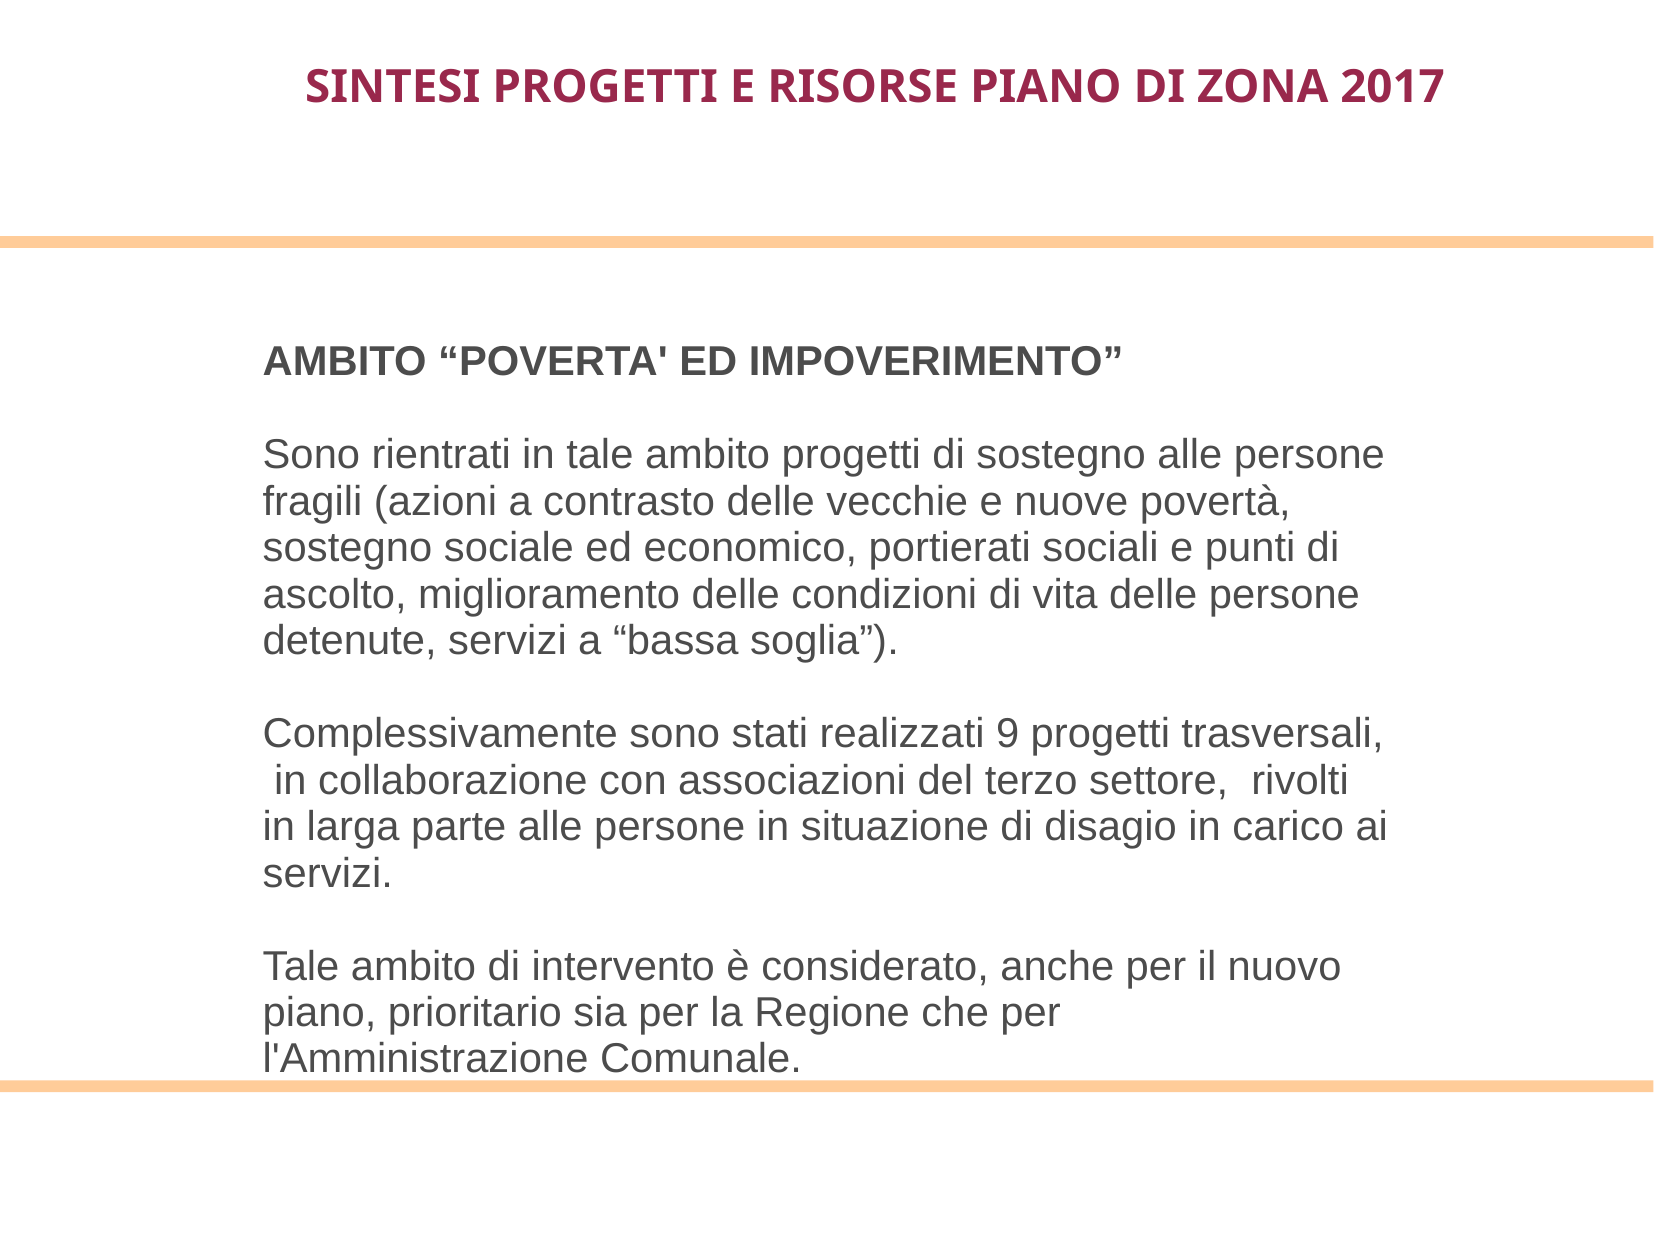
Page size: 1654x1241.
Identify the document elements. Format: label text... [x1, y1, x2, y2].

text_box AMBITO “POVERTA' ED IMPOVERIMENTO” Sono rientrati in tale ambito progetti di sostegno alle persone fragili (azioni a contrasto delle vecchie e nuove povertà, sostegno sociale ed economico, portierati sociali e punti di ascolto, miglioramento delle condizioni di vita delle persone detenute, servizi a “bassa soglia”). Complessivamente sono stati realizzati 9 progetti trasversali, in collaborazione con associazioni del terzo settore, rivolti in larga parte alle persone in situazione di disagio in carico ai servizi. Tale ambito di intervento è considerato, anche per il nuovo piano, prioritario sia per la Regione che per l'Amministrazione Comunale. [248, 330, 1406, 1241]
text_box SINTESI PROGETTI E RISORSE PIANO DI ZONA 2017 [59, 23, 1619, 236]
text_box SINTESI PROGETTI E RISORSE PIANO DI ZONA 2017 [59, 248, 1619, 1077]
text_box [1406, 1080, 1654, 1093]
text_box [0, 236, 1654, 248]
text_box [0, 1080, 248, 1093]
